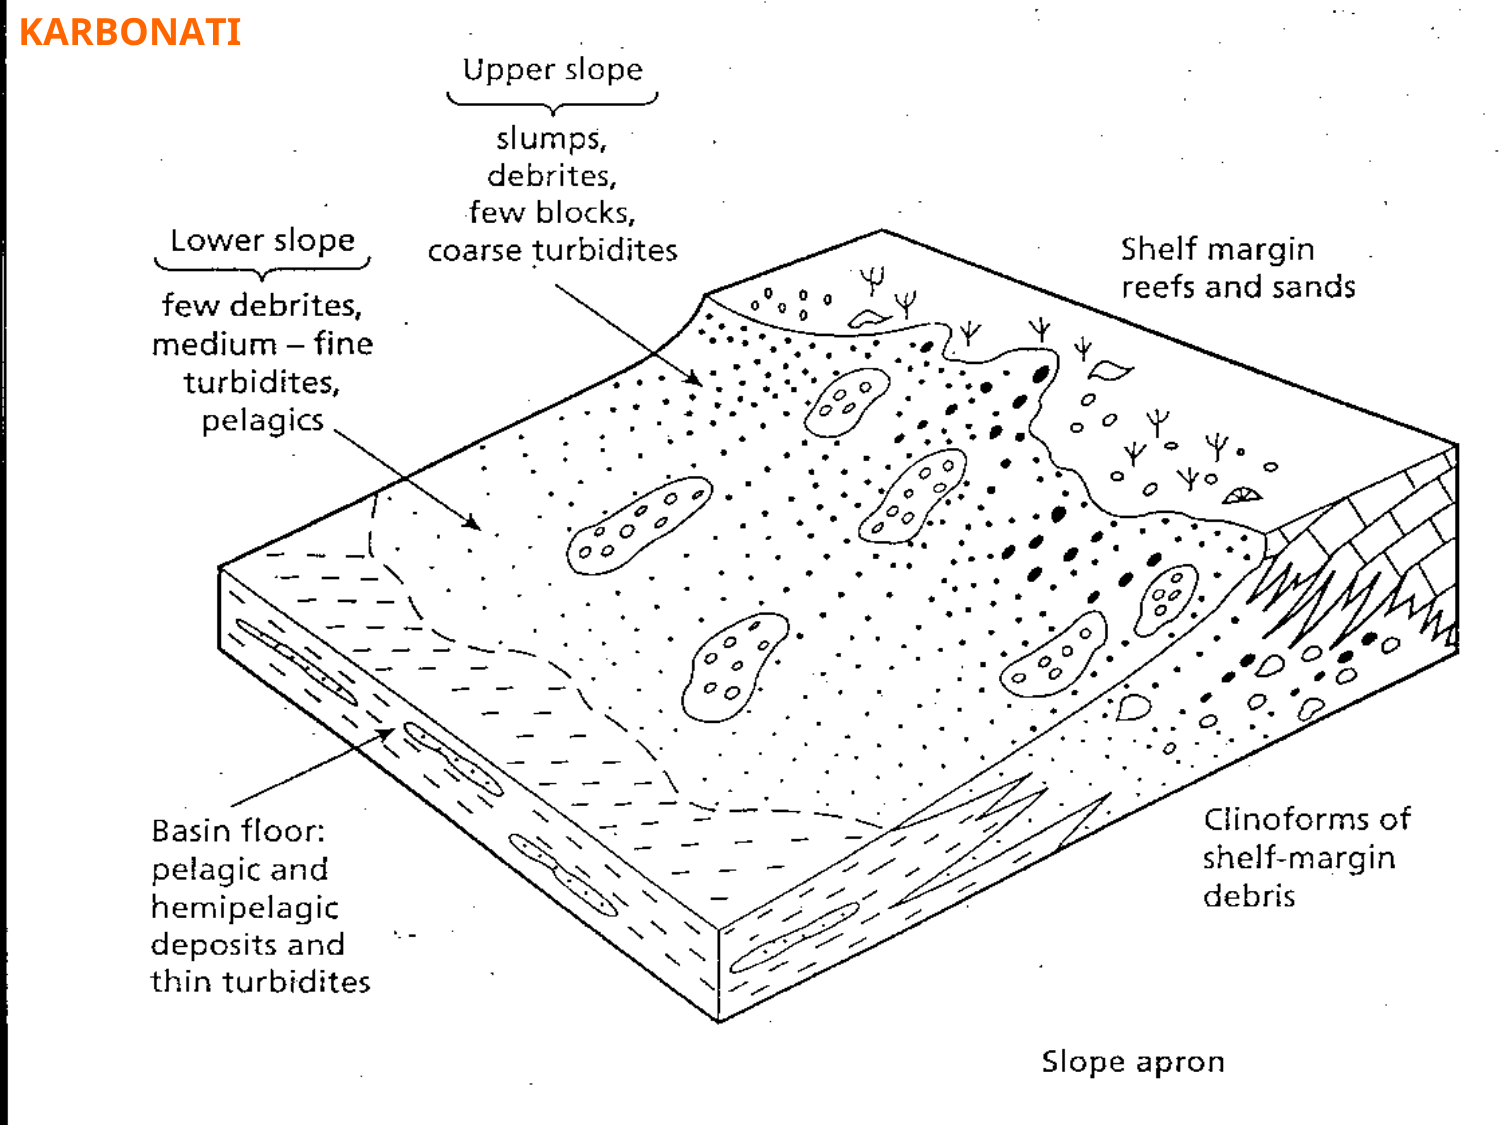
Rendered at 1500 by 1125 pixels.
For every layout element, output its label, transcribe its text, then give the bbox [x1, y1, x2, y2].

picture [0, 0, 1500, 1125]
text_box KARBONATI [3, 0, 257, 61]
